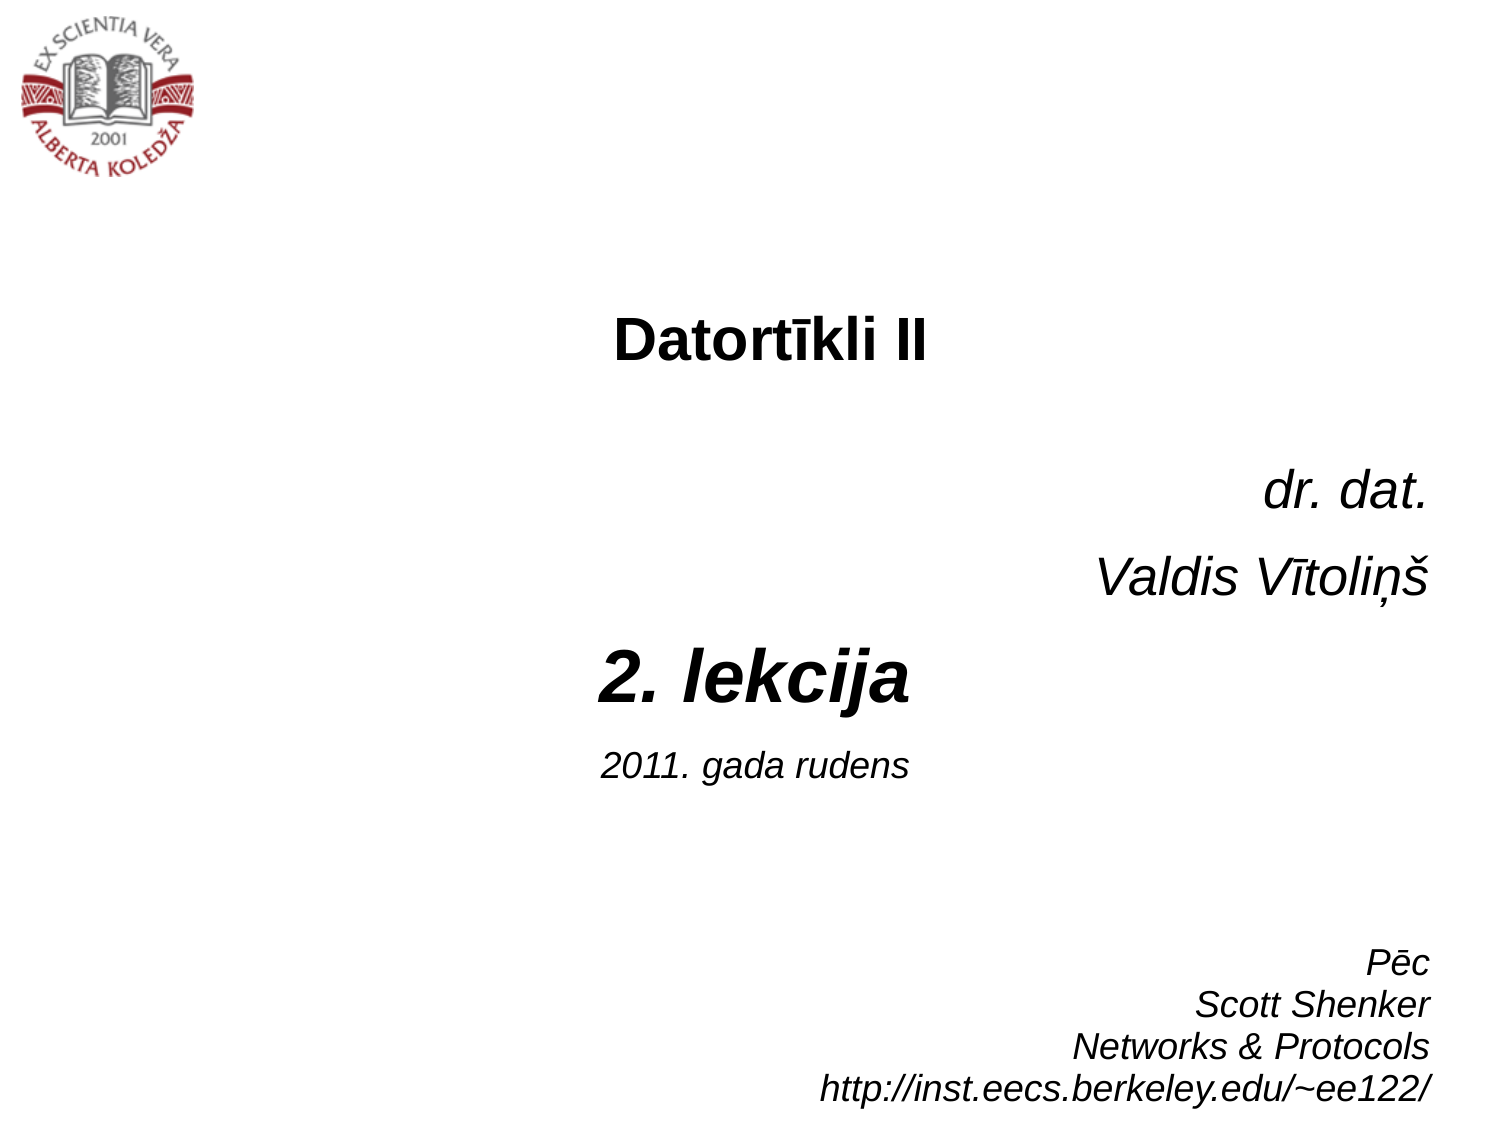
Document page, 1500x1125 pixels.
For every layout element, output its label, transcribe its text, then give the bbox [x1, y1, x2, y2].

picture [21, 16, 194, 177]
title Datortīkli II [187, 283, 1356, 372]
list dr. dat. Valdis Vītoliņš 2. lekcija 2011. gada rudens Pēc Scott Shenker Networks & Protocols http://inst.eecs.berkeley.edu/~ee122/ [80, 372, 1431, 1115]
